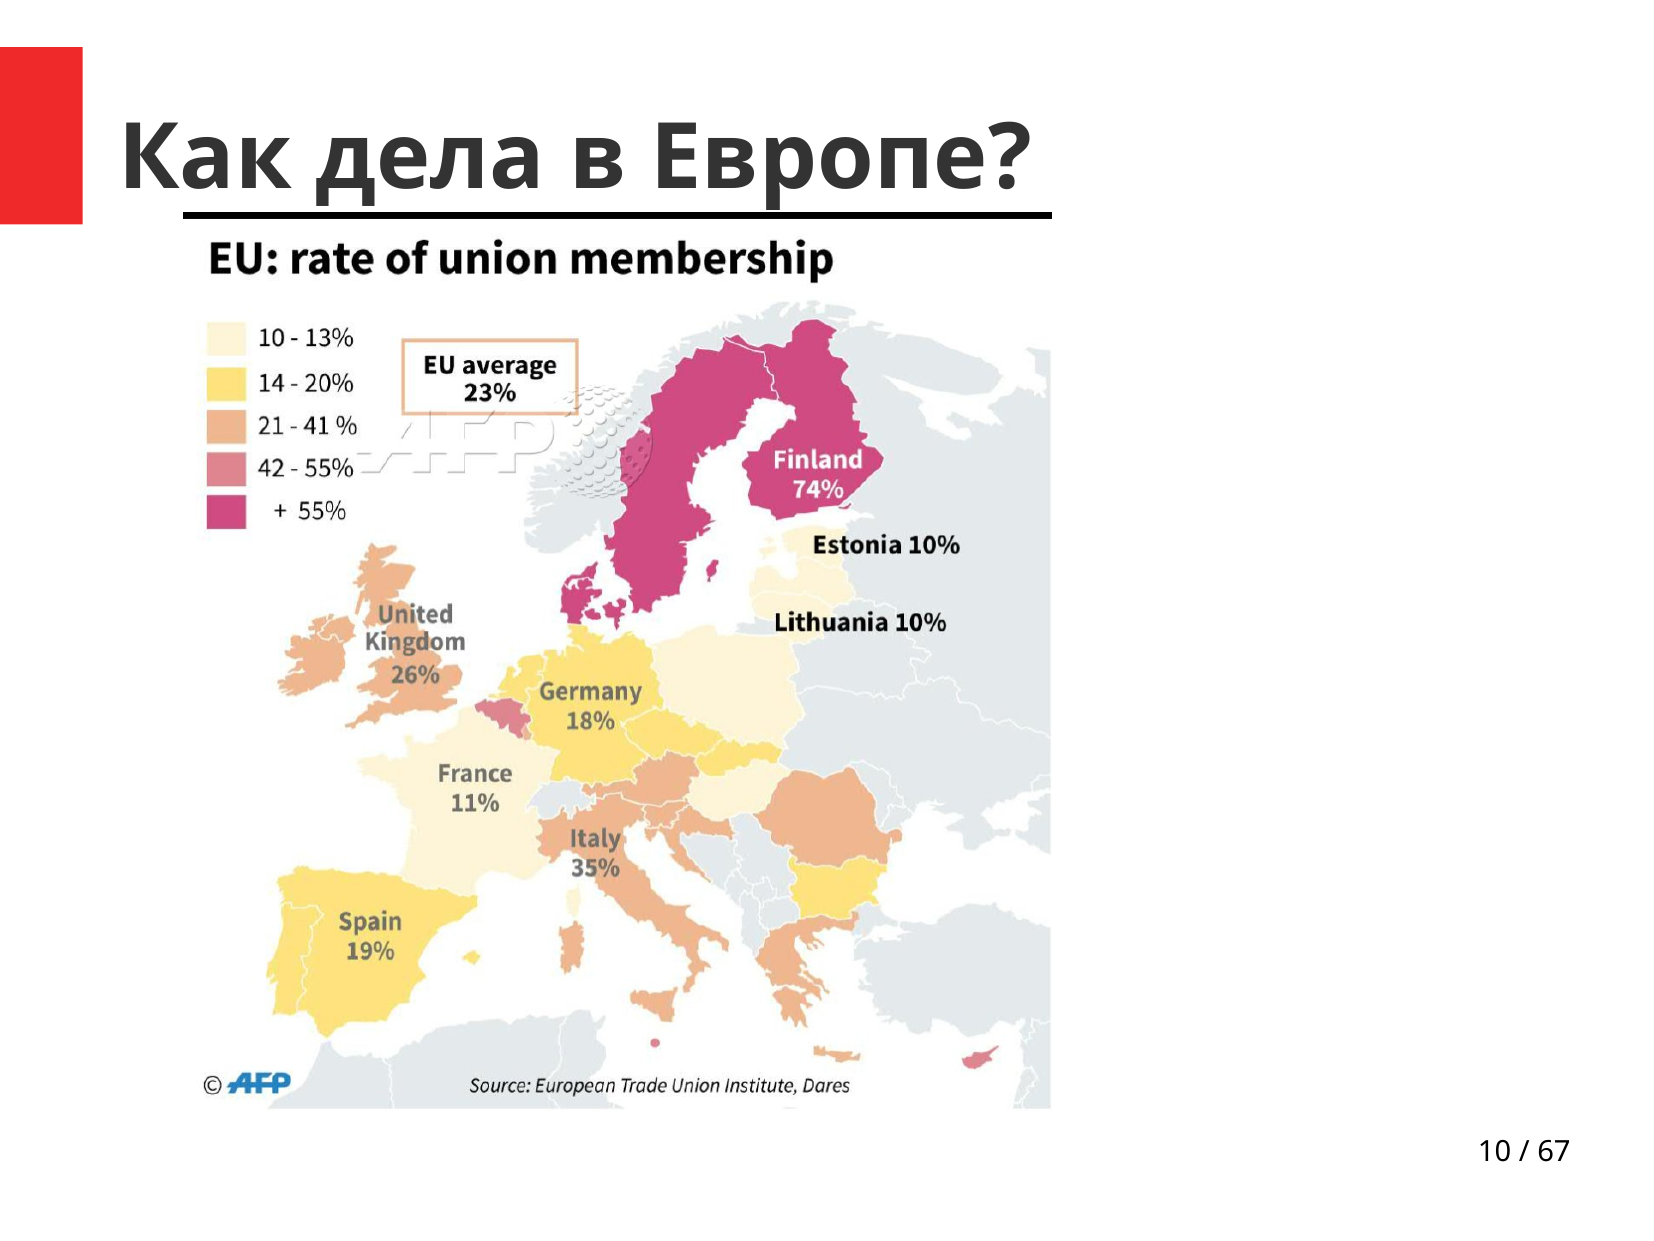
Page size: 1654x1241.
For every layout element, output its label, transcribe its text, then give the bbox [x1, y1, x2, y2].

picture [183, 212, 1052, 1111]
title Как дела в Европе? [118, 49, 1571, 257]
